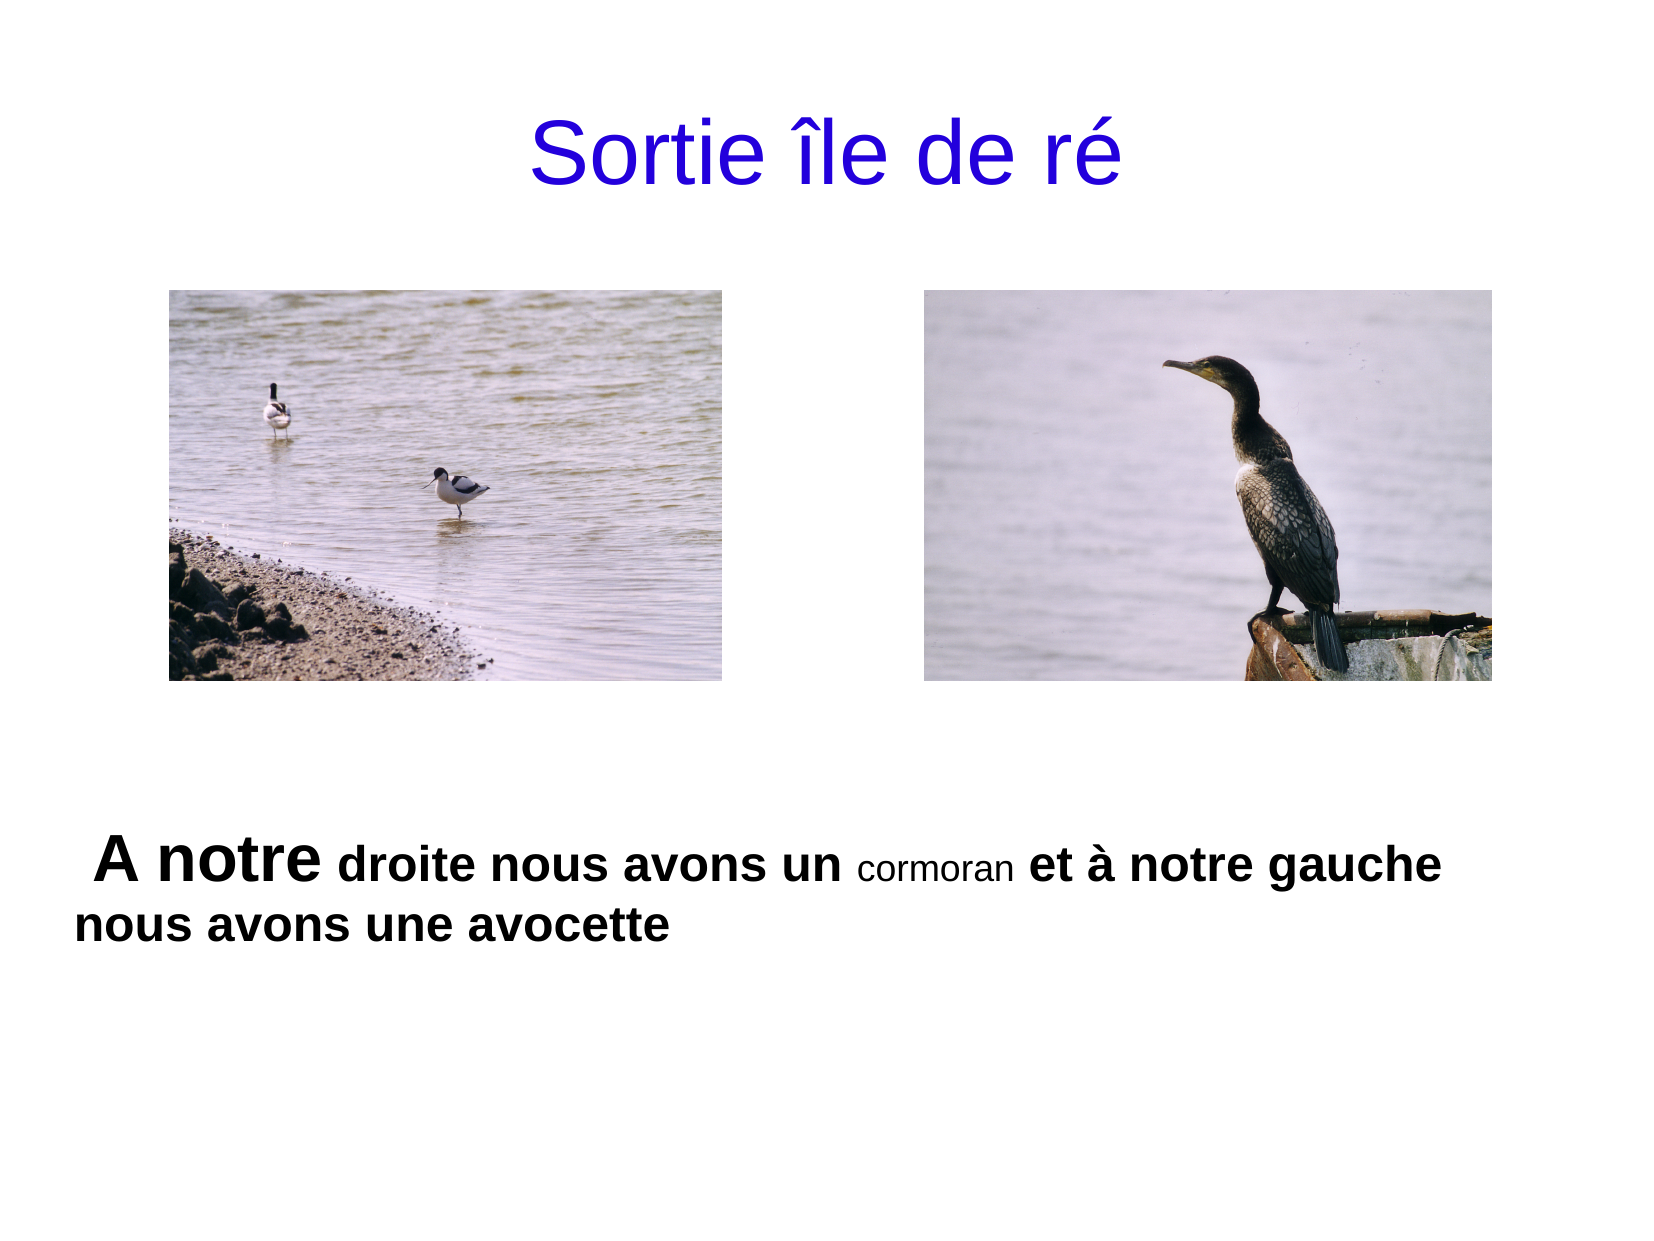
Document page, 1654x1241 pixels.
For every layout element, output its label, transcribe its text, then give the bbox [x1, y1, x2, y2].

title Sortie île de ré [82, 49, 1571, 257]
picture [169, 290, 722, 681]
picture [924, 290, 1492, 681]
text_box A notre droite nous avons un cormoran et à notre gauche nous avons une avocette [59, 814, 1477, 961]
